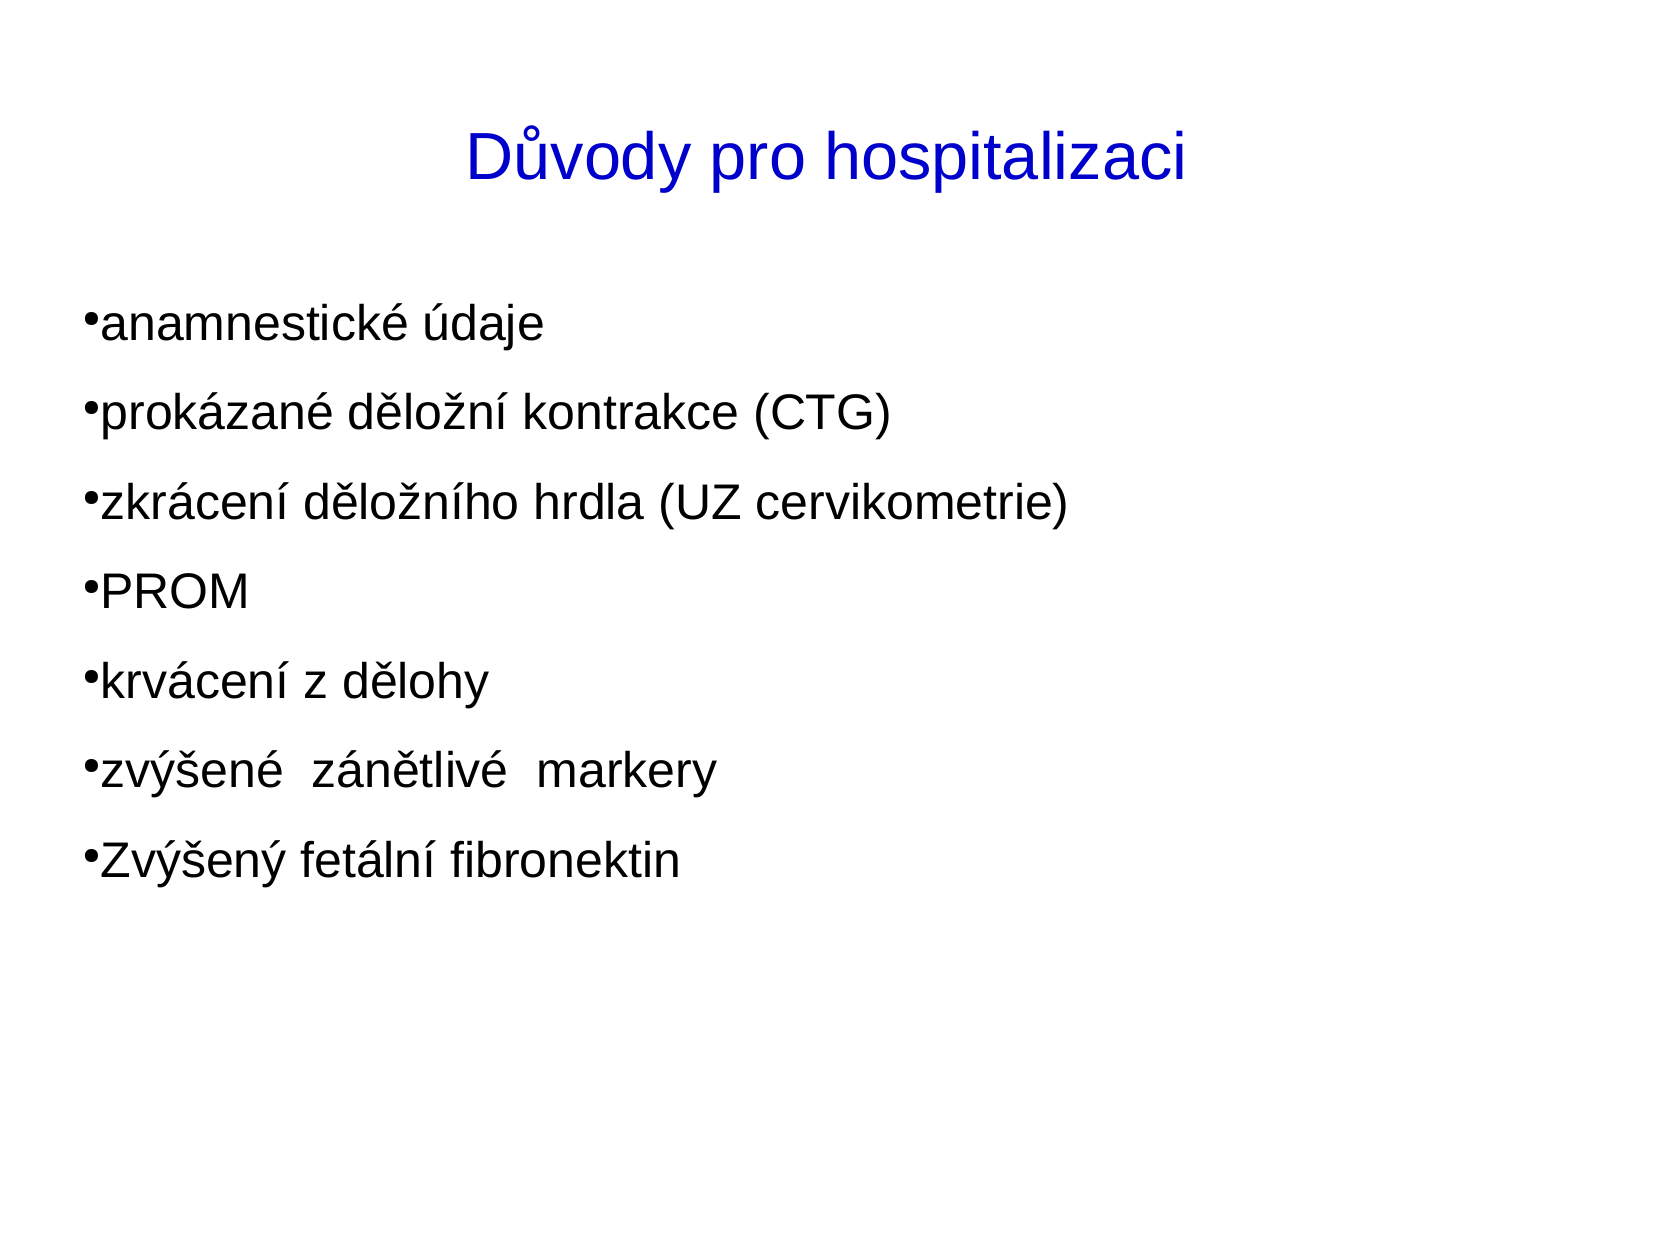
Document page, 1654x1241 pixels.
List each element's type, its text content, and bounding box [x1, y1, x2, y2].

title Důvody pro hospitalizaci [82, 49, 1571, 257]
list anamnestické údaje prokázané děložní kontrakce (CTG) zkrácení děložního hrdla (UZ cervikometrie) PROM krvácení z dělohy zvýšené zánětlivé markery Zvýšený fetální fibronektin [82, 290, 1571, 1109]
